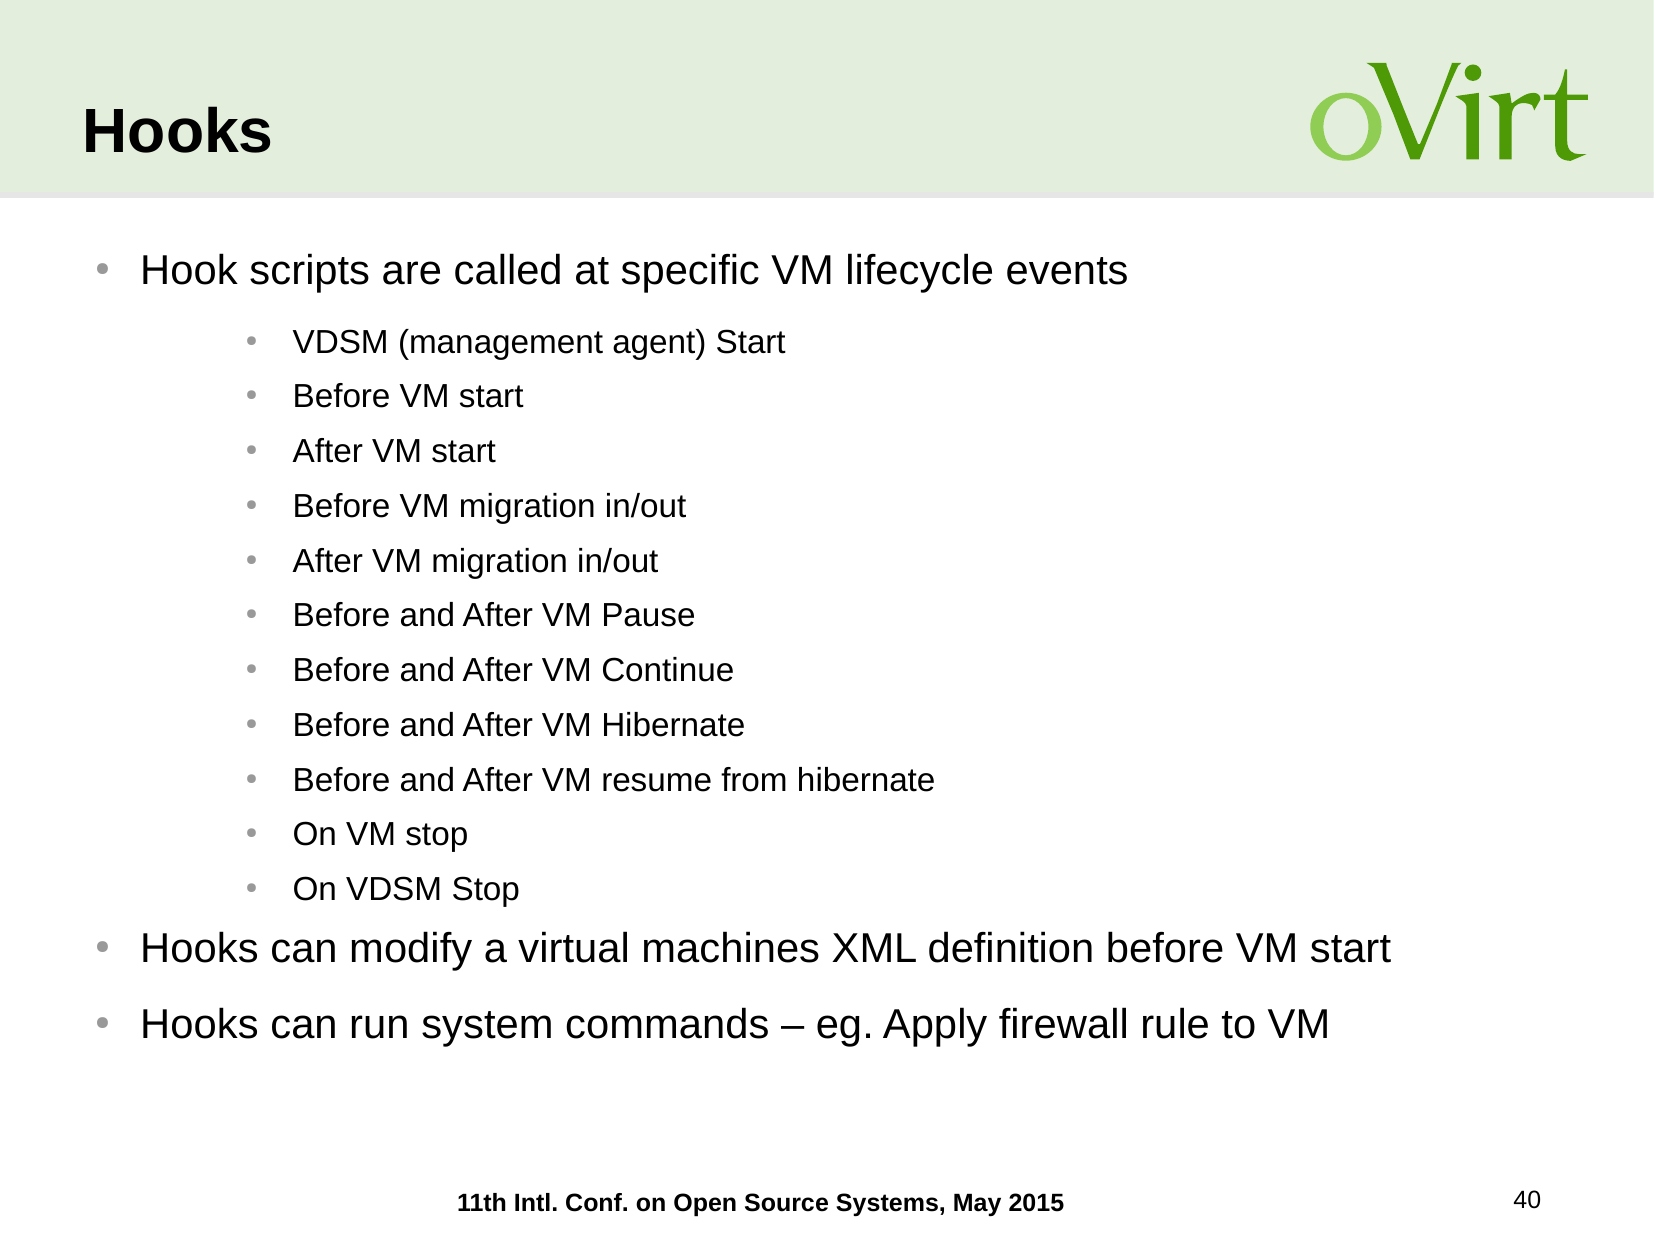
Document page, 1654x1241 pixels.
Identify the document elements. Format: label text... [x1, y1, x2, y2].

list Hook scripts are called at specific VM lifecycle events VDSM (management agent) Start Before VM start After VM start Before VM migration in/out After VM migration in/out Before and After VM Pause Before and After VM Continue Before and After VM Hibernate Before and After VM resume from hibernate On VM stop On VDSM Stop Hooks can modify a virtual machines XML definition before VM start Hooks can run system commands – eg. Apply firewall rule to VM [80, 247, 1569, 1048]
title Hooks [82, 37, 1571, 226]
